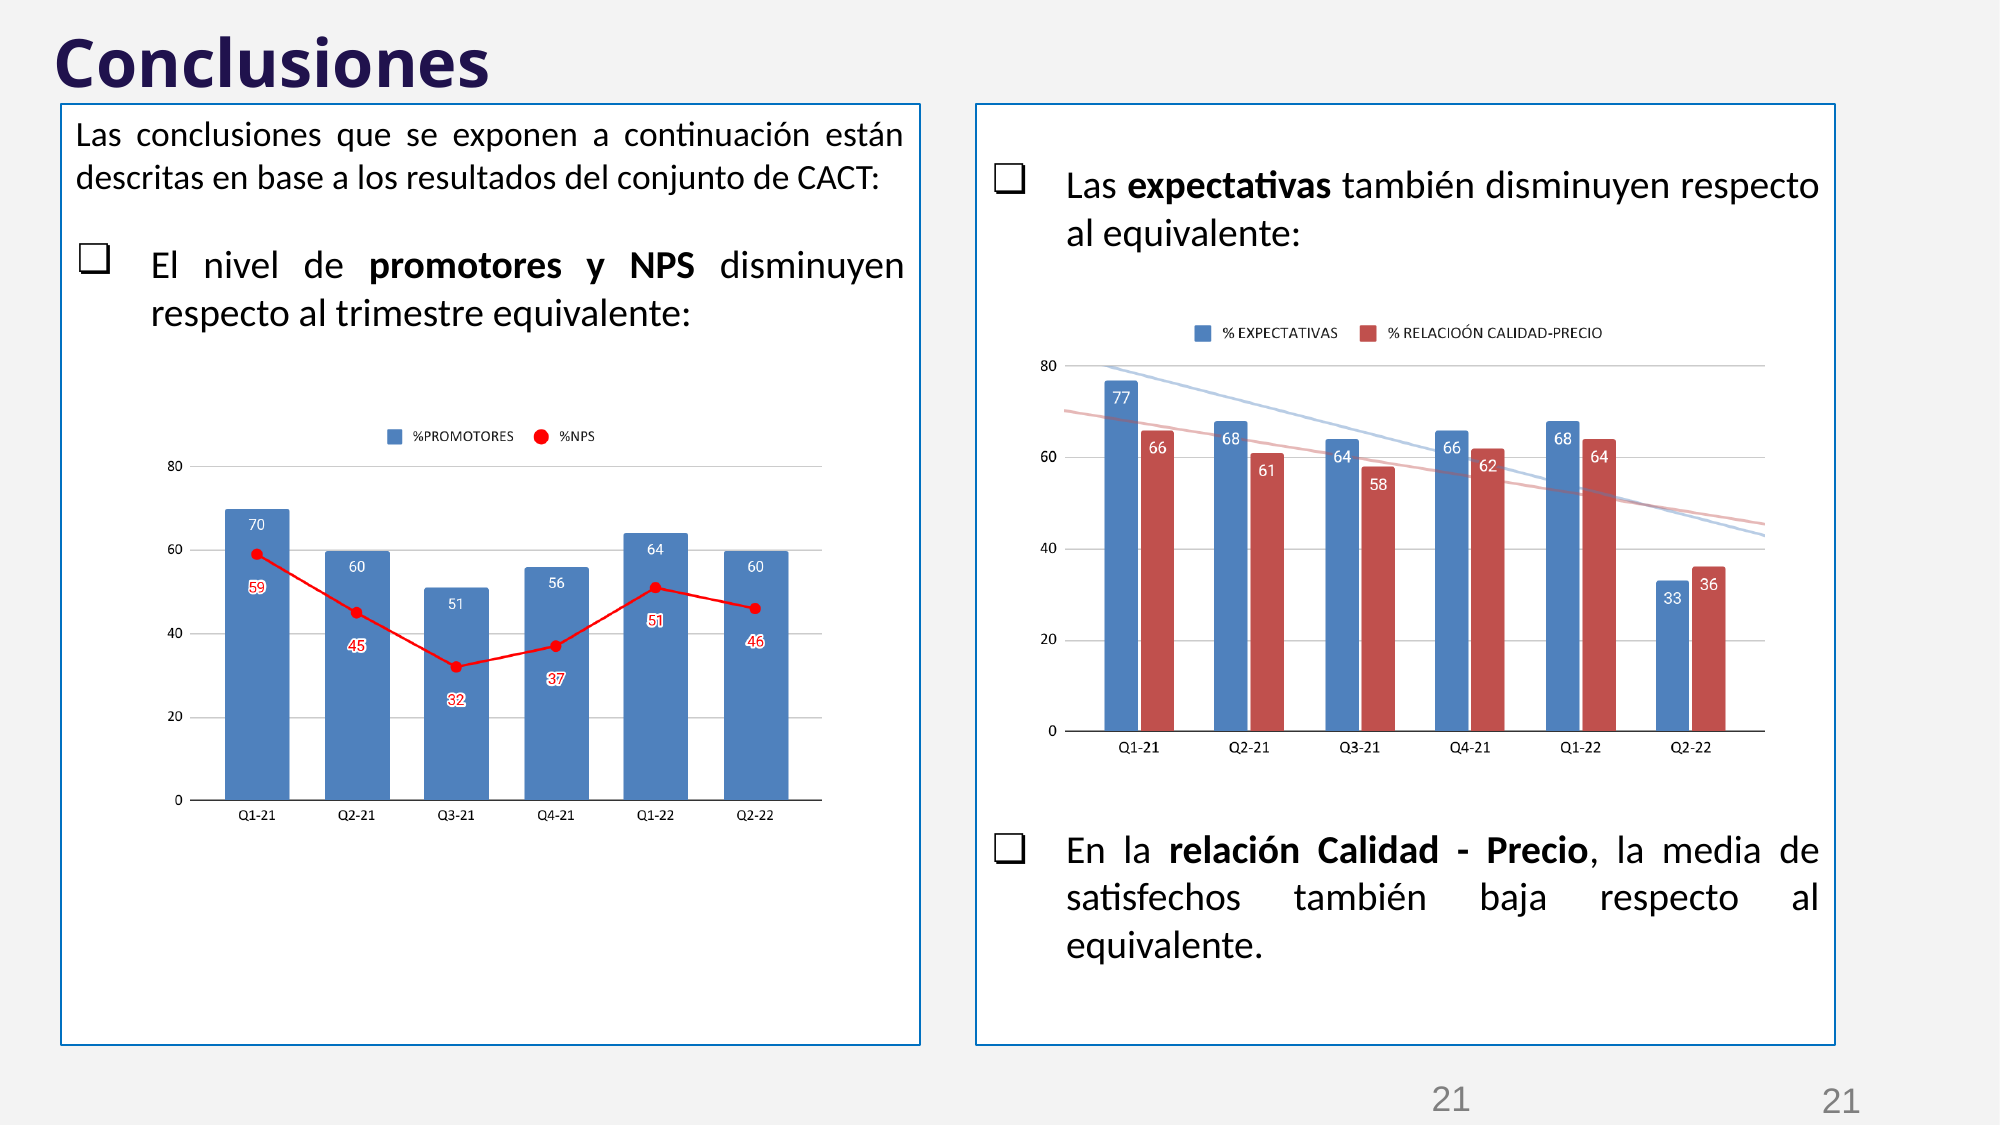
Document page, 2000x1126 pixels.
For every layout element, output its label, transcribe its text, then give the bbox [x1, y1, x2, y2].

text_box <number> [1413, 1067, 1881, 1126]
picture [1007, 301, 1789, 780]
picture [137, 407, 844, 845]
text_box Las expectativas también disminuyen respecto al equivalente: En la relación Calidad - Precio, la media de satisfechos también baja respecto al equivalente. [976, 103, 1836, 1046]
text_box Las conclusiones que se exponen a continuación están descritas en base a los resultados del conjunto de CACT: El nivel de promotores y NPS disminuyen respecto al trimestre equivalente: [60, 103, 920, 1046]
text_box Conclusiones [53, 0, 1946, 124]
